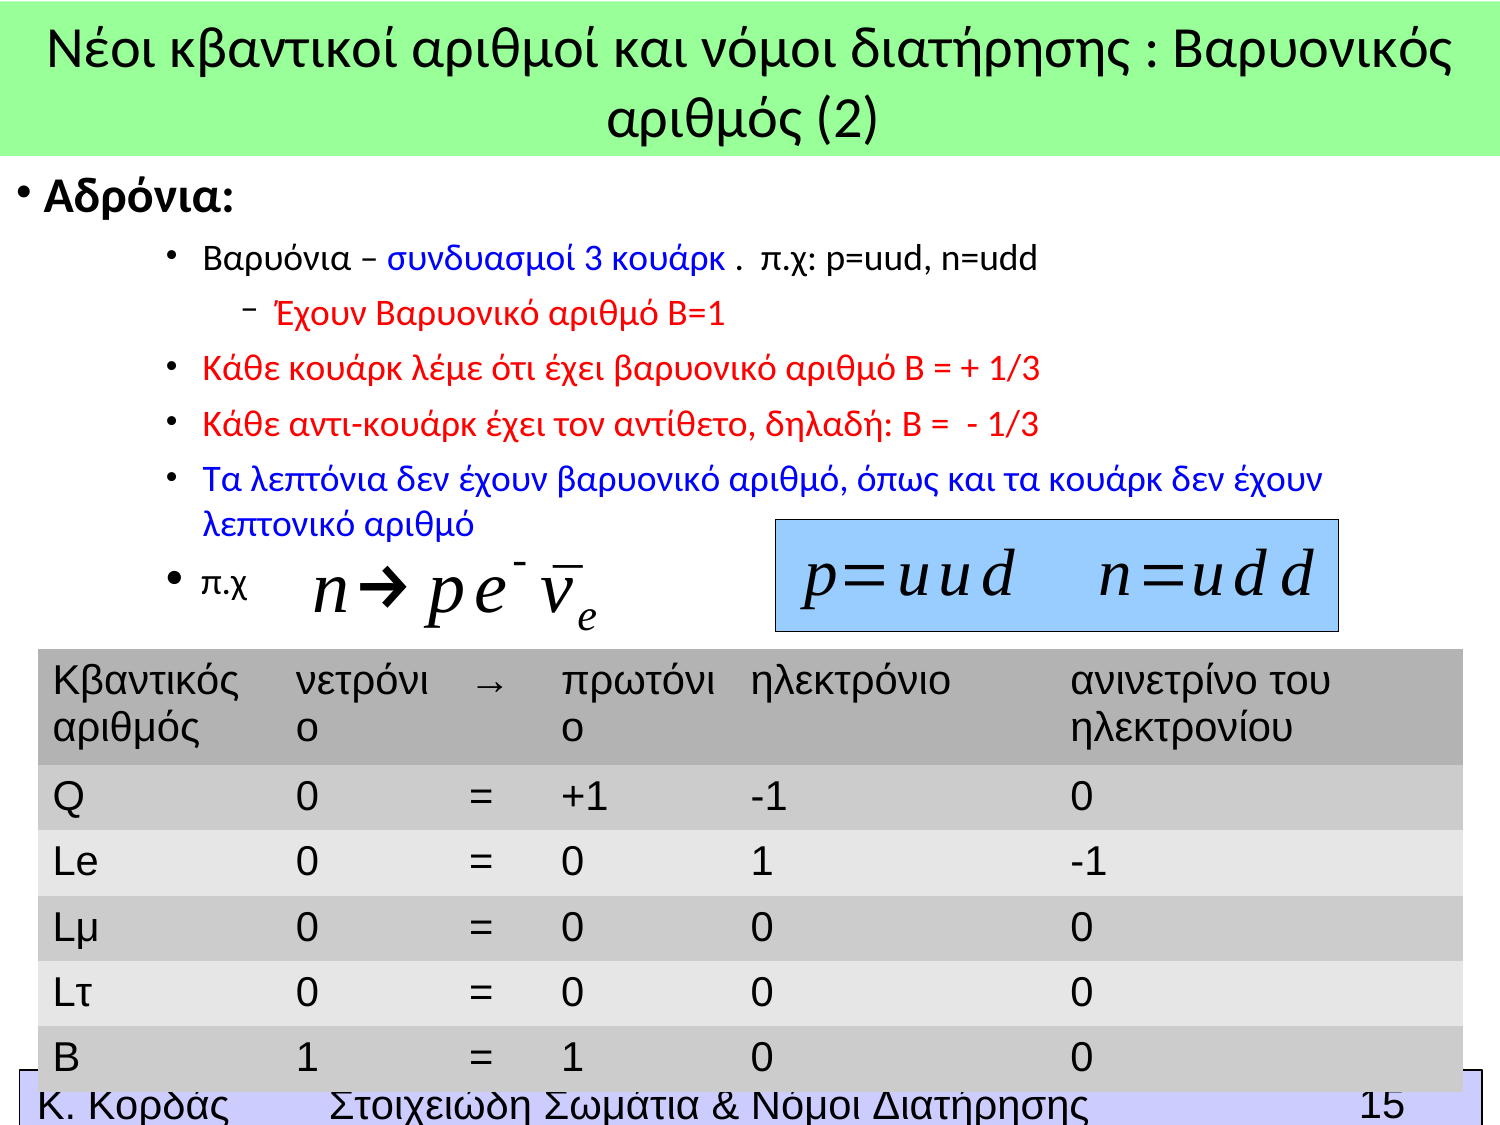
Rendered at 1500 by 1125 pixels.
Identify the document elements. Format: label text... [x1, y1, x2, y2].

table_cell 0 [1056, 896, 1463, 961]
table_cell 0 [1056, 1026, 1463, 1092]
text_box Νέοι κβαντικοί αριθμοί και νόμοι διατήρησης : Βαρυονικός αριθμός (2) [0, 1, 1500, 156]
chart [779, 537, 1035, 613]
table_cell Le [38, 830, 281, 896]
table_cell 0 [281, 961, 454, 1026]
table_cell Lτ [38, 961, 281, 1026]
table_header πρωτόνιο [546, 649, 736, 765]
table_cell -1 [736, 765, 1056, 830]
table_cell 0 [281, 765, 454, 830]
table_cell 0 [736, 1026, 1056, 1092]
table_cell 0 [281, 896, 454, 961]
table_header νετρόνιο [281, 649, 454, 765]
table_cell -1 [1056, 830, 1463, 896]
chart [1082, 536, 1335, 612]
table_header Κβαντικός αριθμός [38, 649, 281, 765]
table_cell = [454, 765, 546, 830]
table_cell 1 [546, 1026, 736, 1092]
text_box Αδρόνια: Βαρυόνια – συνδυασμοί 3 κουάρκ . π.χ: p=uud, n=udd Έχουν Bαρυονικό αριθμό B=1 Κάθε κουάρκ λέμε ότι έχει βαρυονικό αριθμό Β = + 1/3 Κάθε αντι-κουάρκ έχει τον αντίθετο, δηλαδή: Β = - 1/3 Τα λεπτόνια δεν έχουν βαρυονικό αριθμό, όπως και τα κουάρκ δεν έχουν λεπτονικό αριθμό π.χ [0, 154, 1424, 1013]
table_cell 0 [281, 830, 454, 896]
table_cell Lμ [38, 896, 281, 961]
table_cell = [454, 1026, 546, 1092]
table_cell 0 [546, 896, 736, 961]
table_header ηλεκτρόνιο [736, 649, 1056, 765]
table_cell 0 [1056, 961, 1463, 1026]
table_cell = [454, 896, 546, 961]
table_cell +1 [546, 765, 736, 830]
chart [293, 532, 617, 638]
table_cell 1 [281, 1026, 454, 1092]
table_cell 0 [546, 961, 736, 1026]
table_cell Q [38, 765, 281, 830]
table_cell 0 [1056, 765, 1463, 830]
table_cell = [454, 830, 546, 896]
table_cell 1 [736, 830, 1056, 896]
table_cell = [454, 961, 546, 1026]
table_cell 0 [546, 830, 736, 896]
table_cell Β [38, 1026, 281, 1092]
table_header ανινετρίνο του ηλεκτρονίου [1056, 649, 1463, 765]
table_cell 0 [736, 961, 1056, 1026]
table_cell 0 [736, 896, 1056, 961]
table_header → [454, 649, 546, 765]
